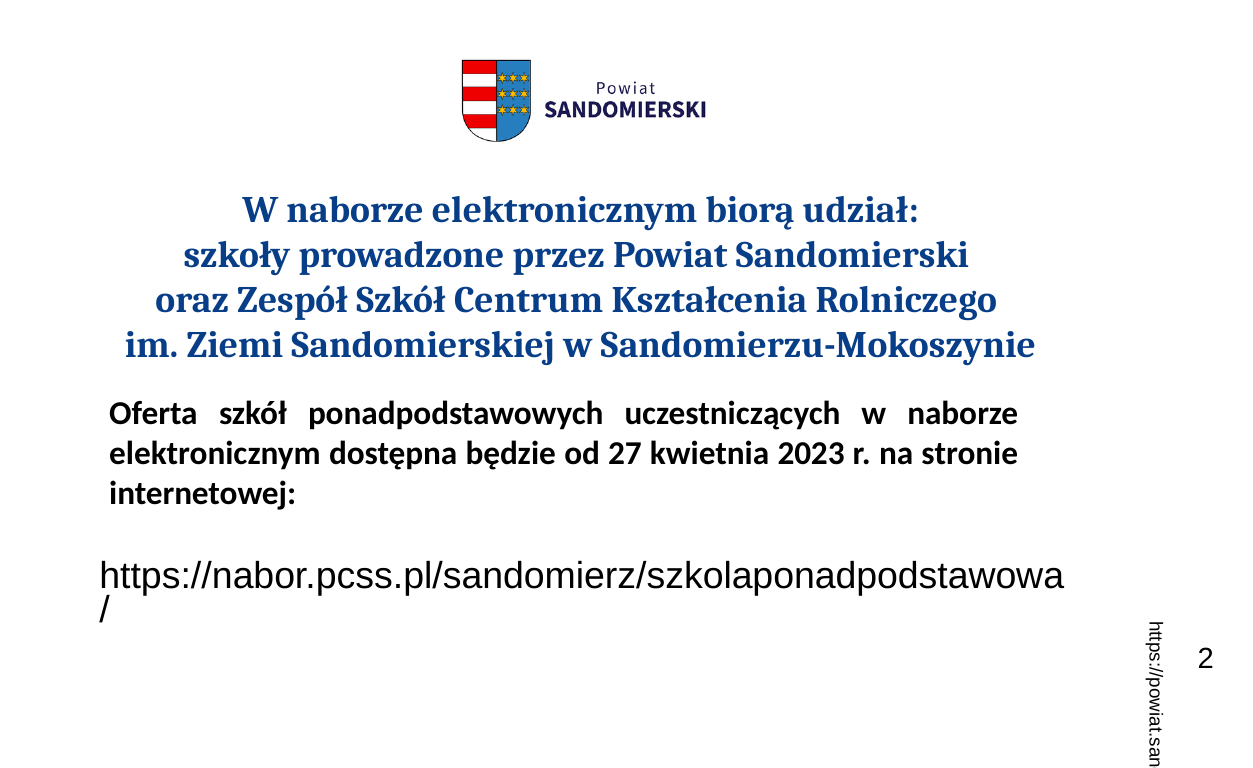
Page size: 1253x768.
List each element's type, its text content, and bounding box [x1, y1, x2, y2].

title W naborze elektronicznym biorą udział: szkoły prowadzone przez Powiat Sandomierski oraz Zespół Szkół Centrum Kształcenia Rolniczego im. Ziemi Sandomierskiej w Sandomierzu-Mokoszynie [59, 177, 1103, 390]
text_box Oferta szkół ponadpodstawowych uczestniczących w naborze elektronicznym dostępna będzie od 27 kwietnia 2023 r. na stronie internetowej: [94, 391, 1063, 520]
text_box [1176, 632, 1244, 677]
text_box https://powiat.sandomierz.pl/ [1125, 606, 1176, 768]
picture [460, 59, 707, 143]
text_box https://nabor.pcss.pl/sandomierz/szkolaponadpodstawowa/ [84, 547, 1089, 607]
